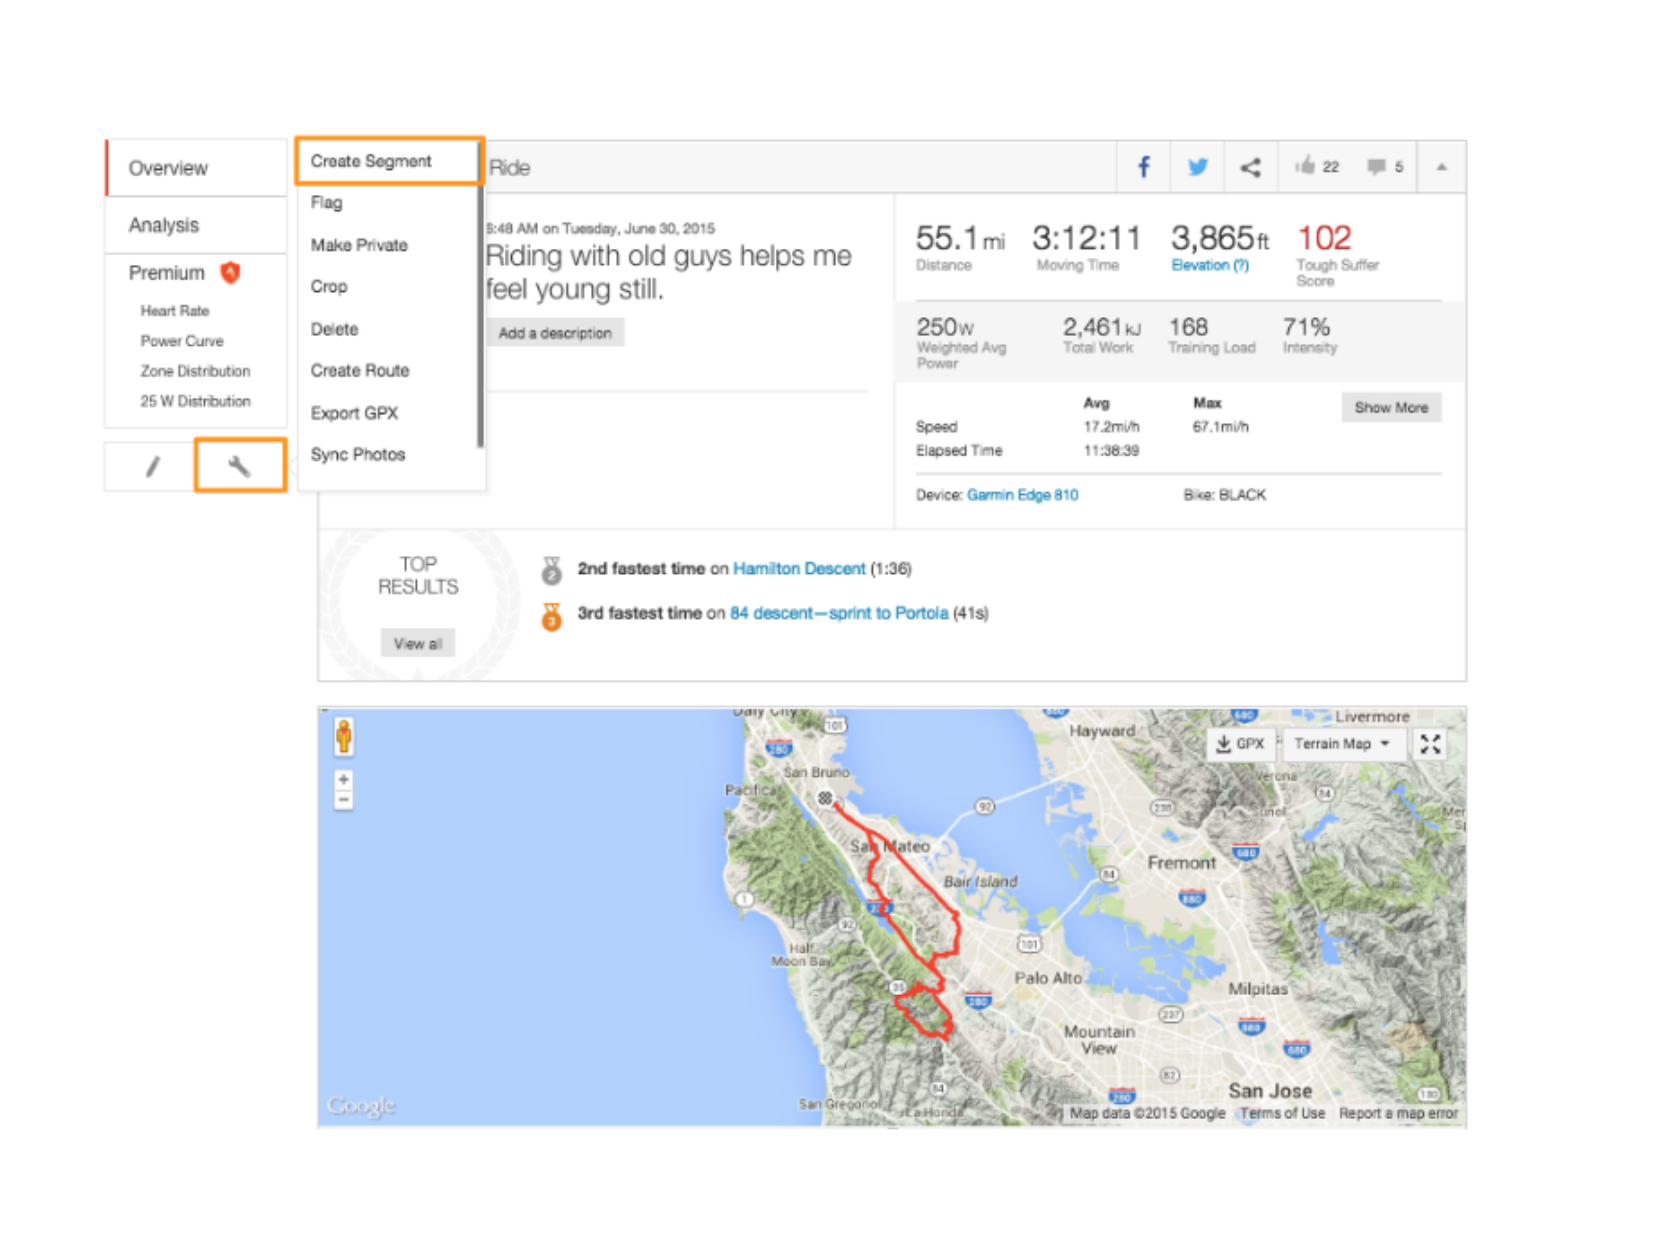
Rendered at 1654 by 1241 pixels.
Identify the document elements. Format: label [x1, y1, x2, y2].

picture [47, 118, 1536, 1152]
